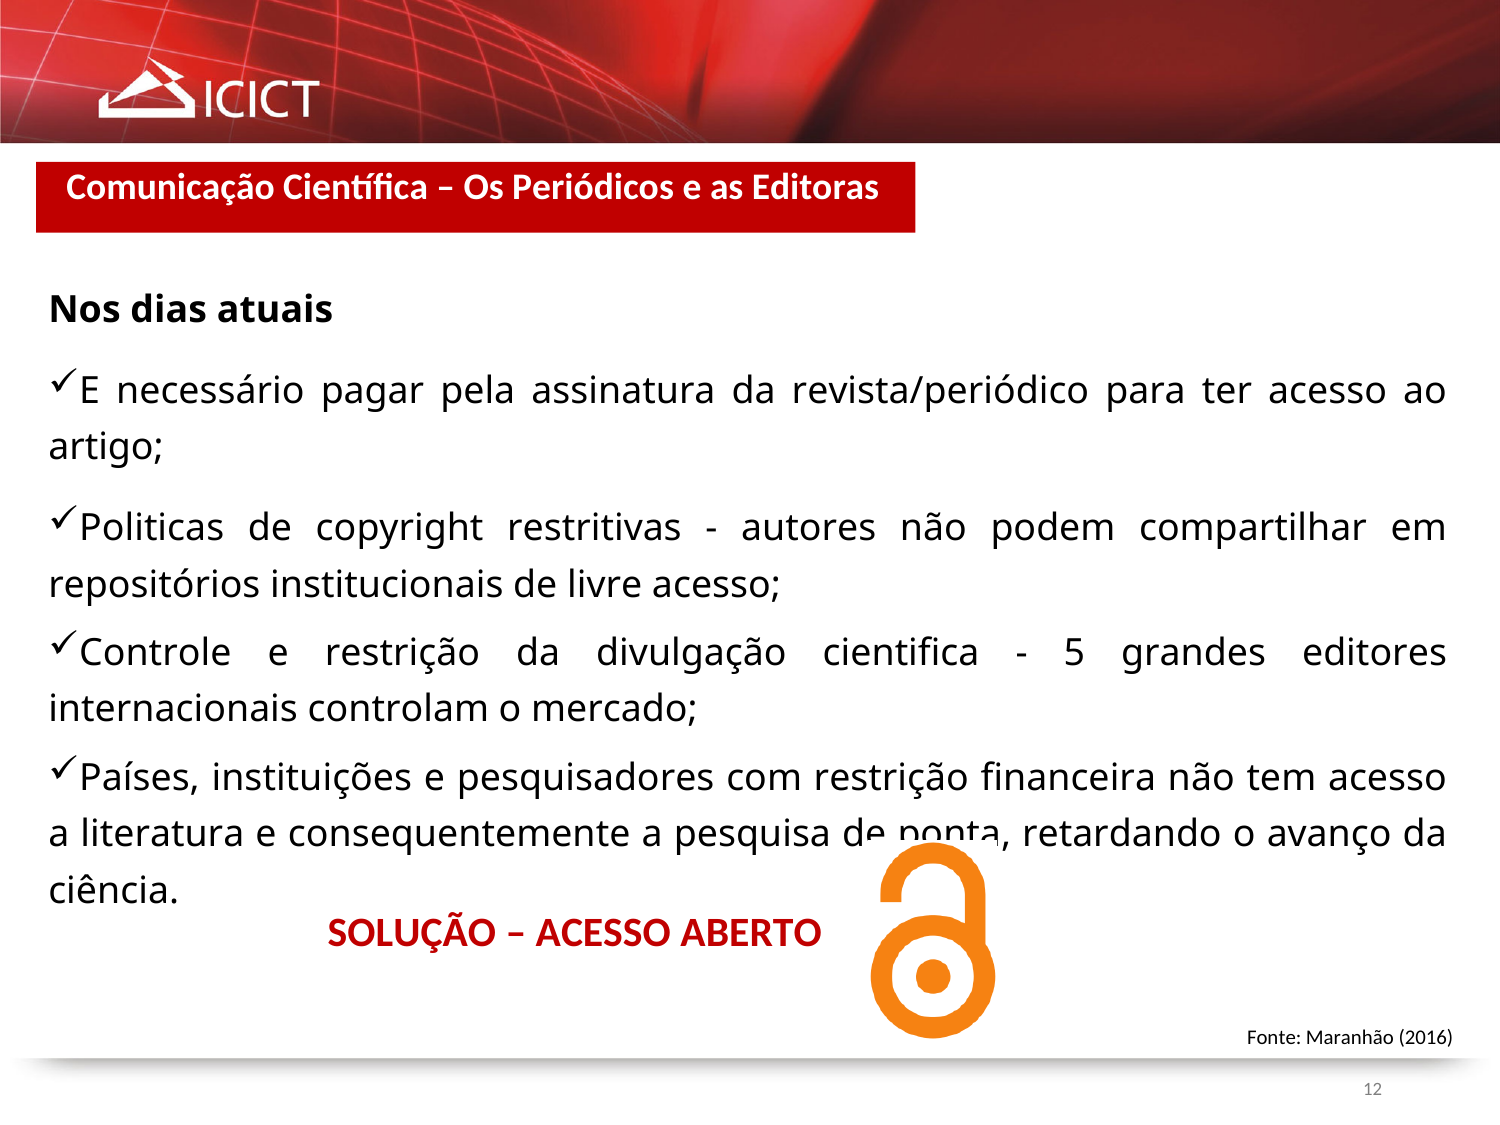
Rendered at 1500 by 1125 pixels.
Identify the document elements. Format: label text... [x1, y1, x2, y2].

text_box Comunicação Científica – Os Periódicos e as Editoras [36, 161, 916, 233]
text_box Nos dias atuais E necessário pagar pela assinatura da revista/periódico para ter acesso ao artigo; Politicas de copyright restritivas - autores não podem compartilhar em repositórios institucionais de livre acesso; Controle e restrição da divulgação cientifica - 5 grandes editores internacionais controlam o mercado; Países, instituições e pesquisadores com restrição financeira não tem acesso a literatura e consequentemente a pesquisa de ponta, retardando o avanço da ciência. [33, 265, 1463, 919]
text_box Fonte: Maranhão (2016) [1232, 1016, 1469, 1057]
text_box SOLUÇÃO – ACESSO ABERTO [312, 897, 868, 963]
picture [0, 0, 1500, 1125]
text_box <número> [1059, 1057, 1397, 1118]
